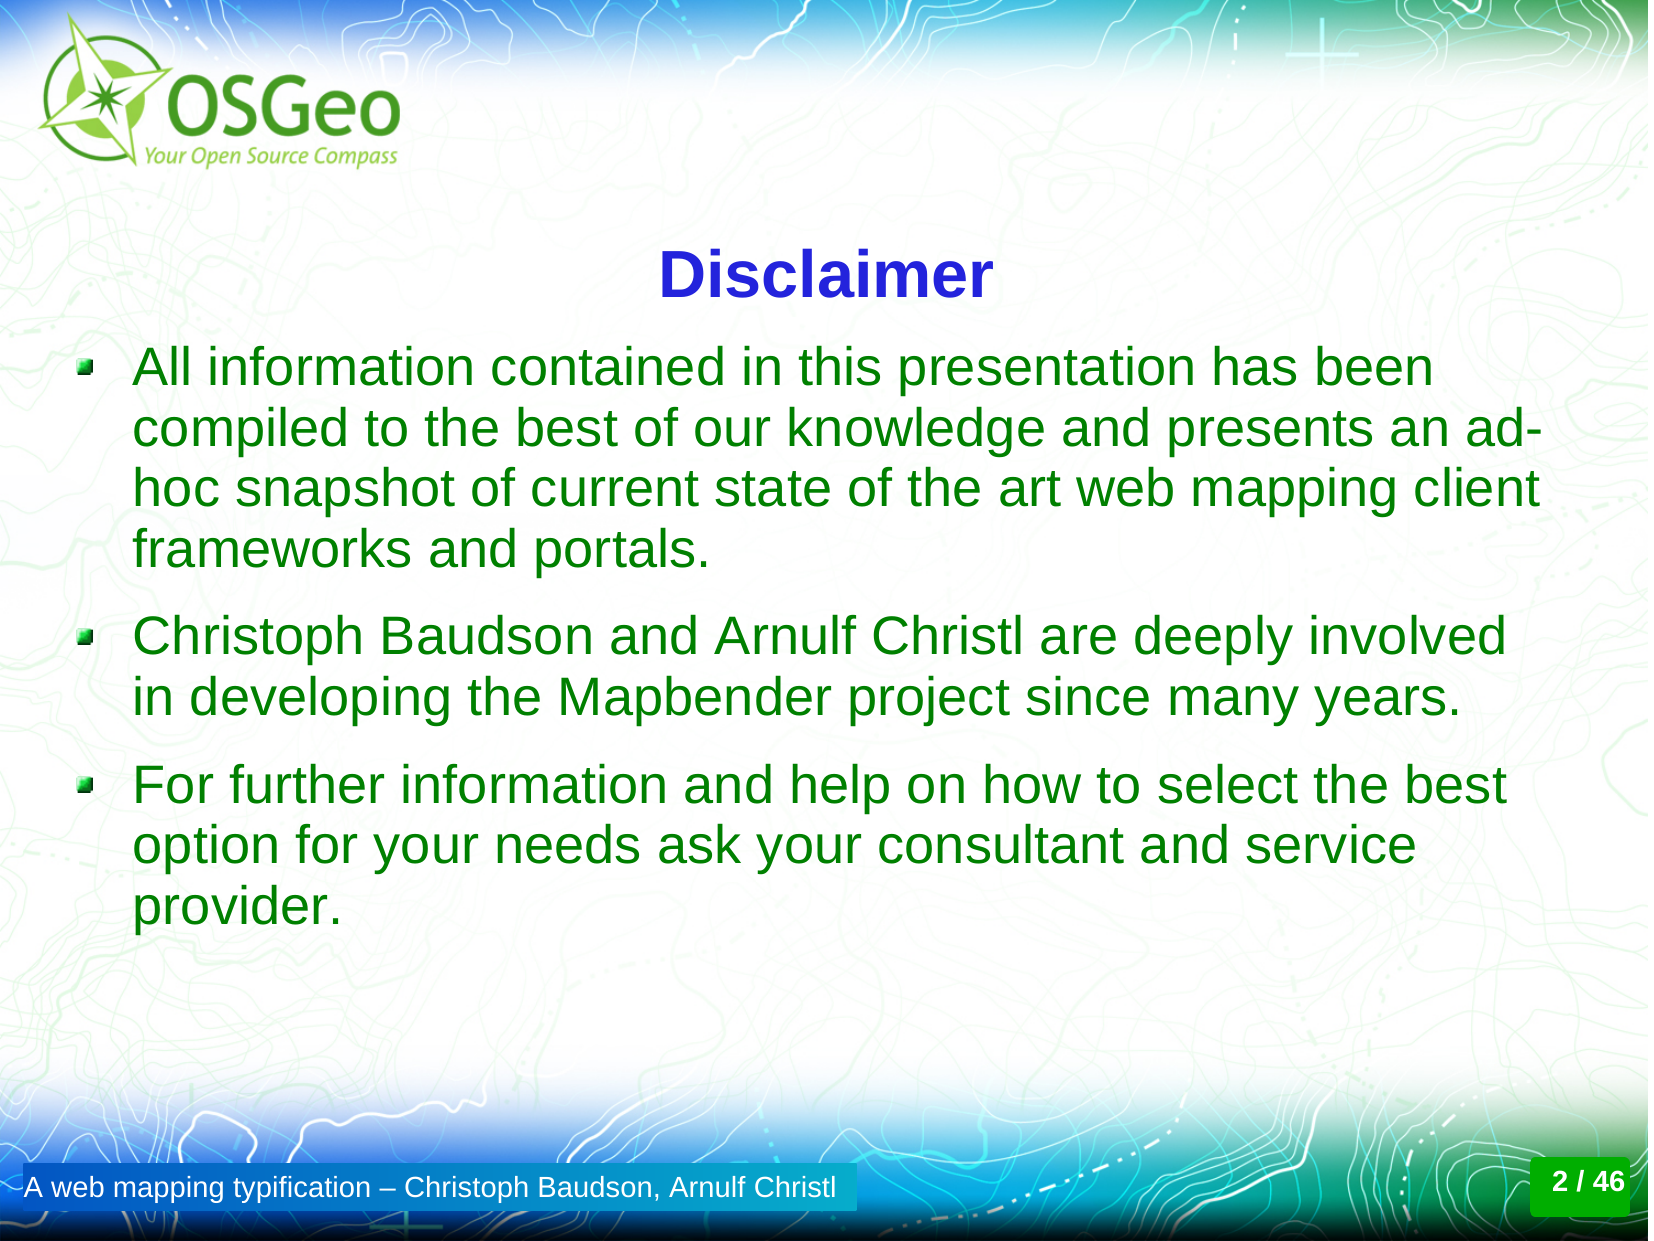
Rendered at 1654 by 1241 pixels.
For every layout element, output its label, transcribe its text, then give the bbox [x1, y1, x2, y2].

picture [0, 0, 1648, 1241]
list All information contained in this presentation has been compiled to the best of our knowledge and presents an ad-hoc snapshot of current state of the art web mapping client frameworks and portals. Christoph Baudson and Arnulf Christl are deeply involved in developing the Mapbender project since many years. For further information and help on how to select the best option for your needs ask your consultant and service provider. [76, 336, 1565, 1141]
title Disclaimer [82, 200, 1571, 349]
